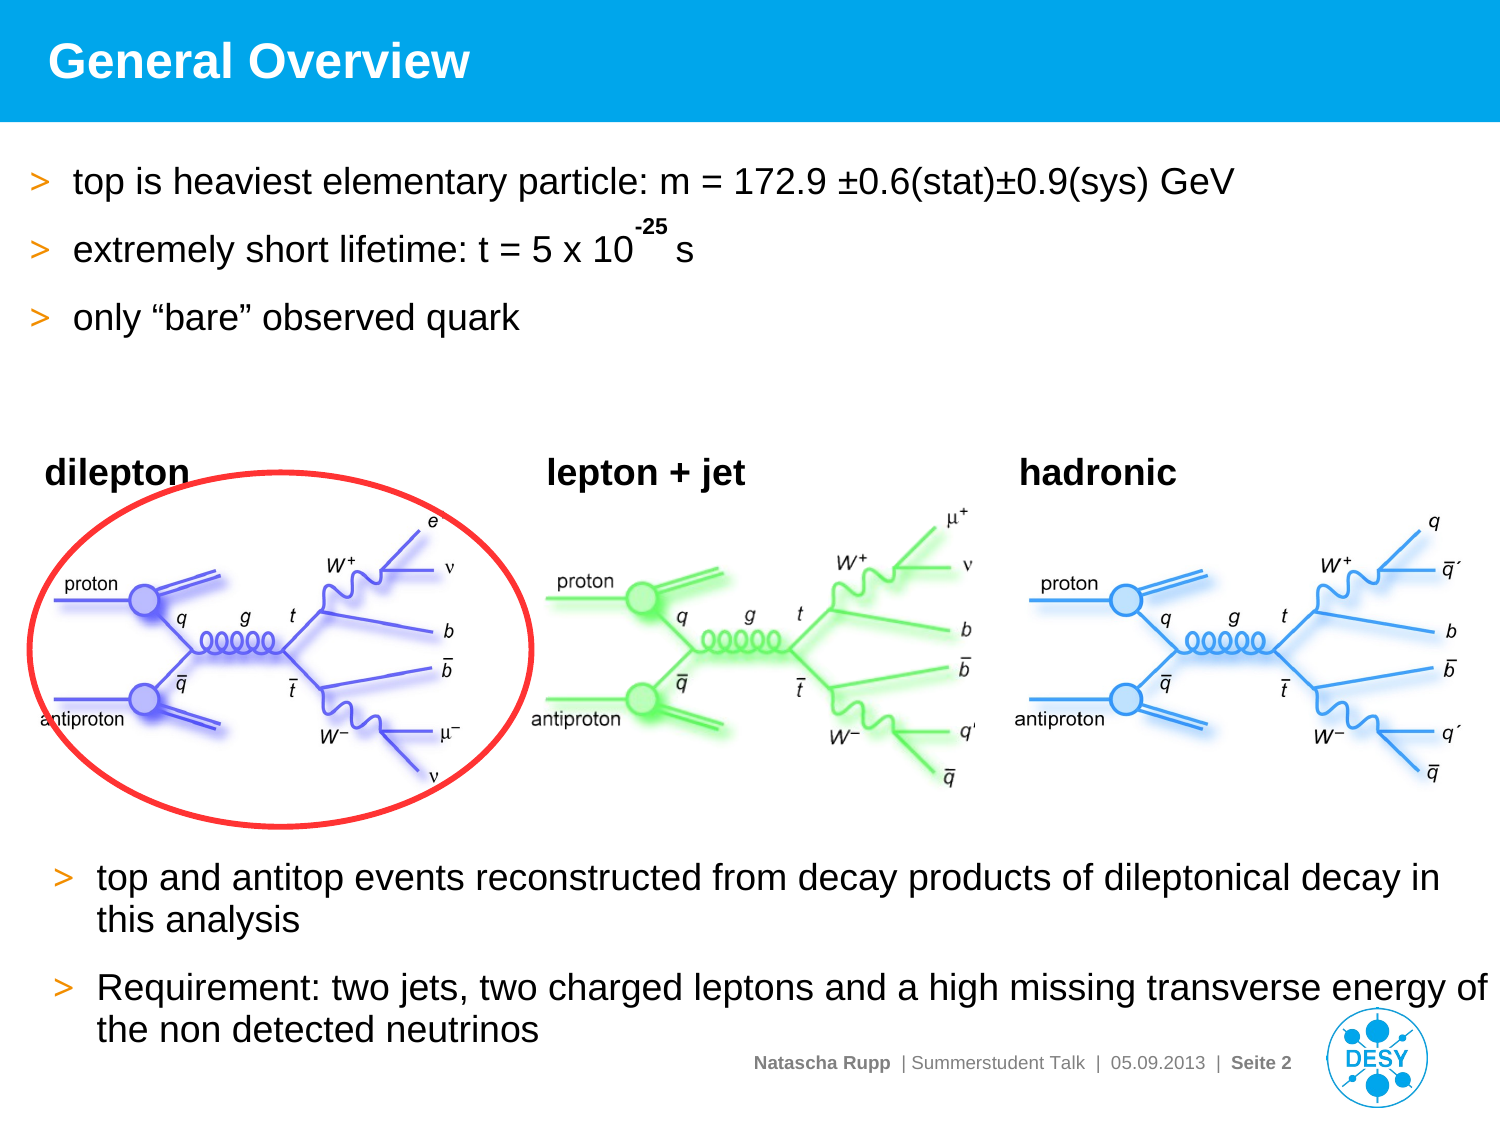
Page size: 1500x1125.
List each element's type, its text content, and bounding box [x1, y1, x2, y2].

list top is heaviest elementary particle: m = 172.9 ±0.6(stat)±0.9(sys) GeV extremely short lifetime: t = 5 x 10 s only “bare” observed quark [29, 160, 1477, 355]
picture [29, 502, 132, 620]
text_box lepton + jet [531, 443, 827, 502]
text_box -25 [620, 206, 709, 249]
text_box dilepton [152, 476, 266, 502]
text_box dilepton [29, 443, 266, 502]
picture [427, 501, 473, 531]
picture [1003, 501, 1477, 798]
picture [33, 501, 473, 798]
list top and antitop events reconstructed from decay products of dileptonical decay in this analysis Requirement: two jets, two charged leptons and a high missing transverse energy of the non detected neutrinos [53, 856, 1500, 1051]
picture [1350, 1053, 1357, 1064]
text_box hadronic [1003, 443, 1241, 502]
picture [531, 502, 975, 798]
picture [29, 680, 134, 798]
title General Overview [47, 16, 1446, 107]
picture [1326, 1051, 1428, 1108]
picture [427, 768, 473, 798]
